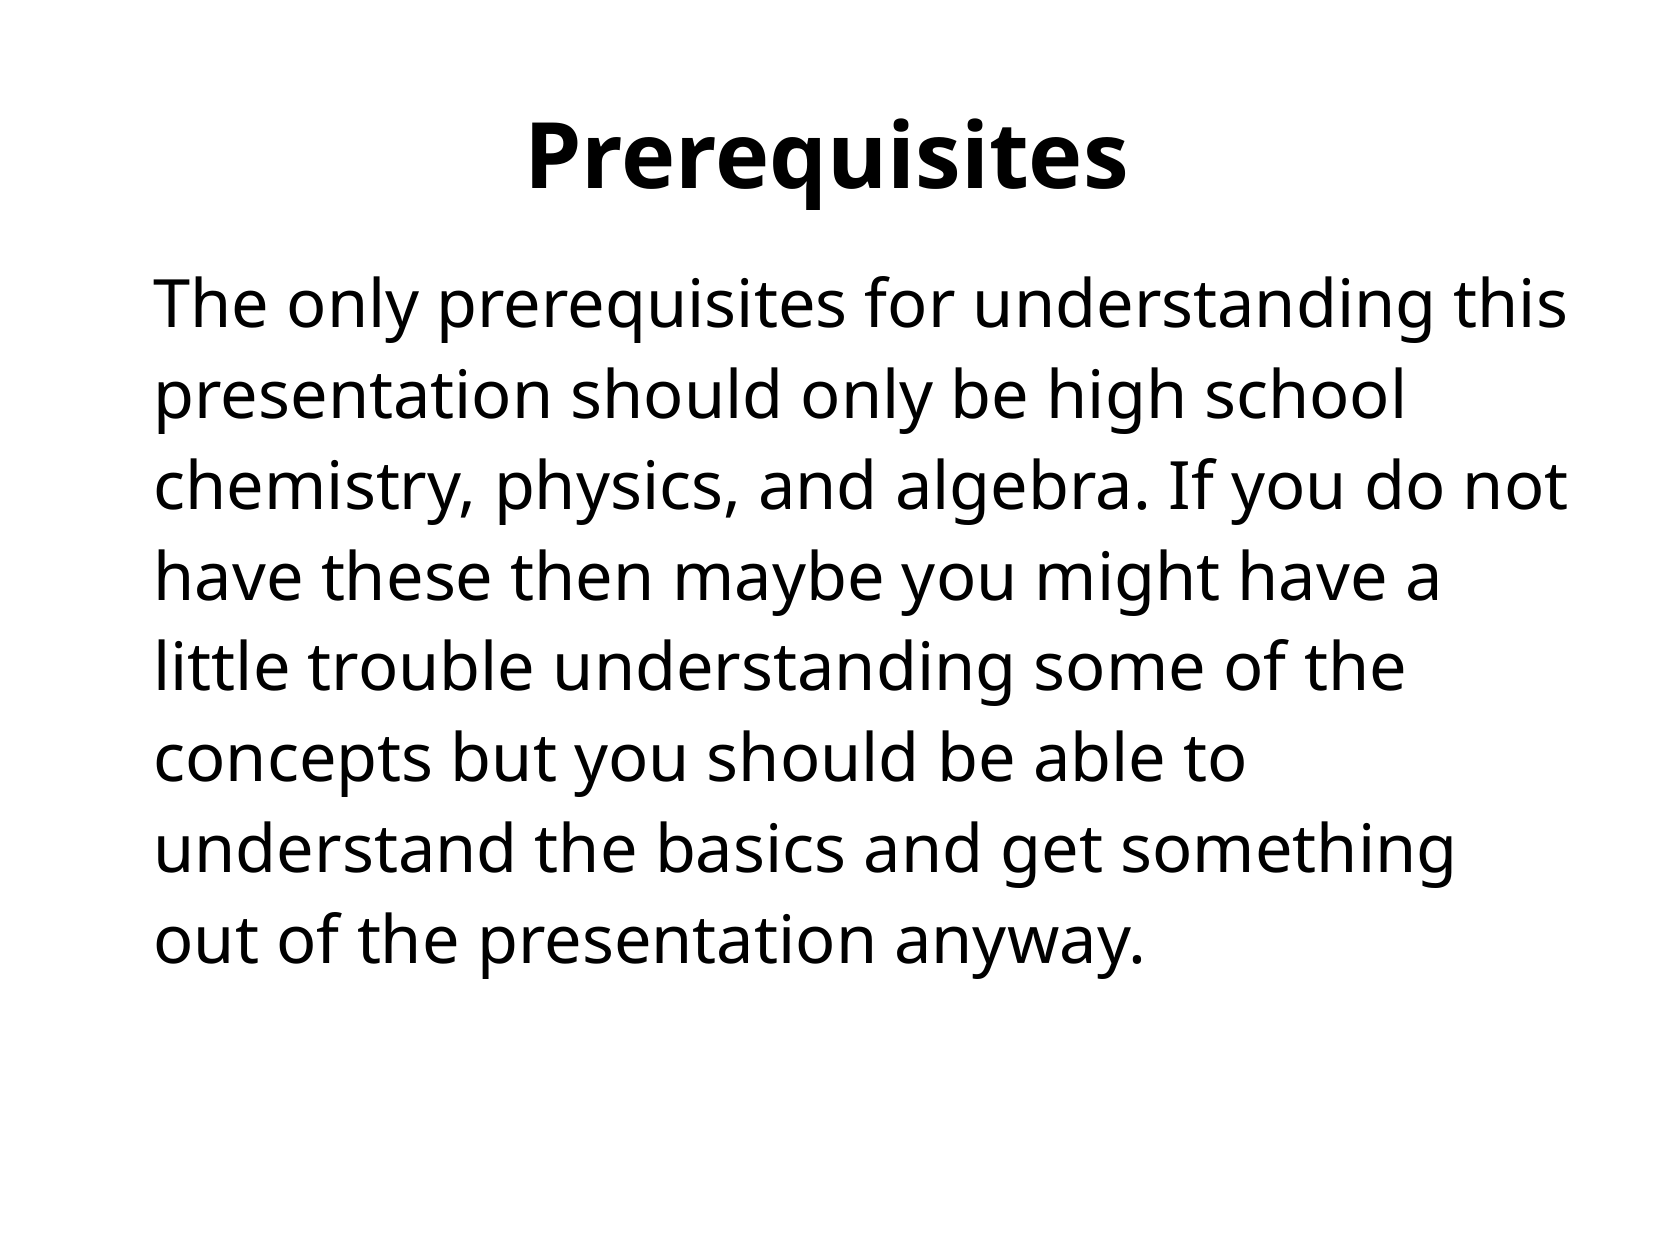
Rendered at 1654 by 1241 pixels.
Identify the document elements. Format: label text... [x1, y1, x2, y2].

list The only prerequisites for understanding this presentation should only be high school chemistry, physics, and algebra. If you do not have these then maybe you might have a little trouble understanding some of the concepts but you should be able to understand the basics and get something out of the presentation anyway. [82, 256, 1571, 1077]
title Prerequisites [82, 49, 1571, 256]
